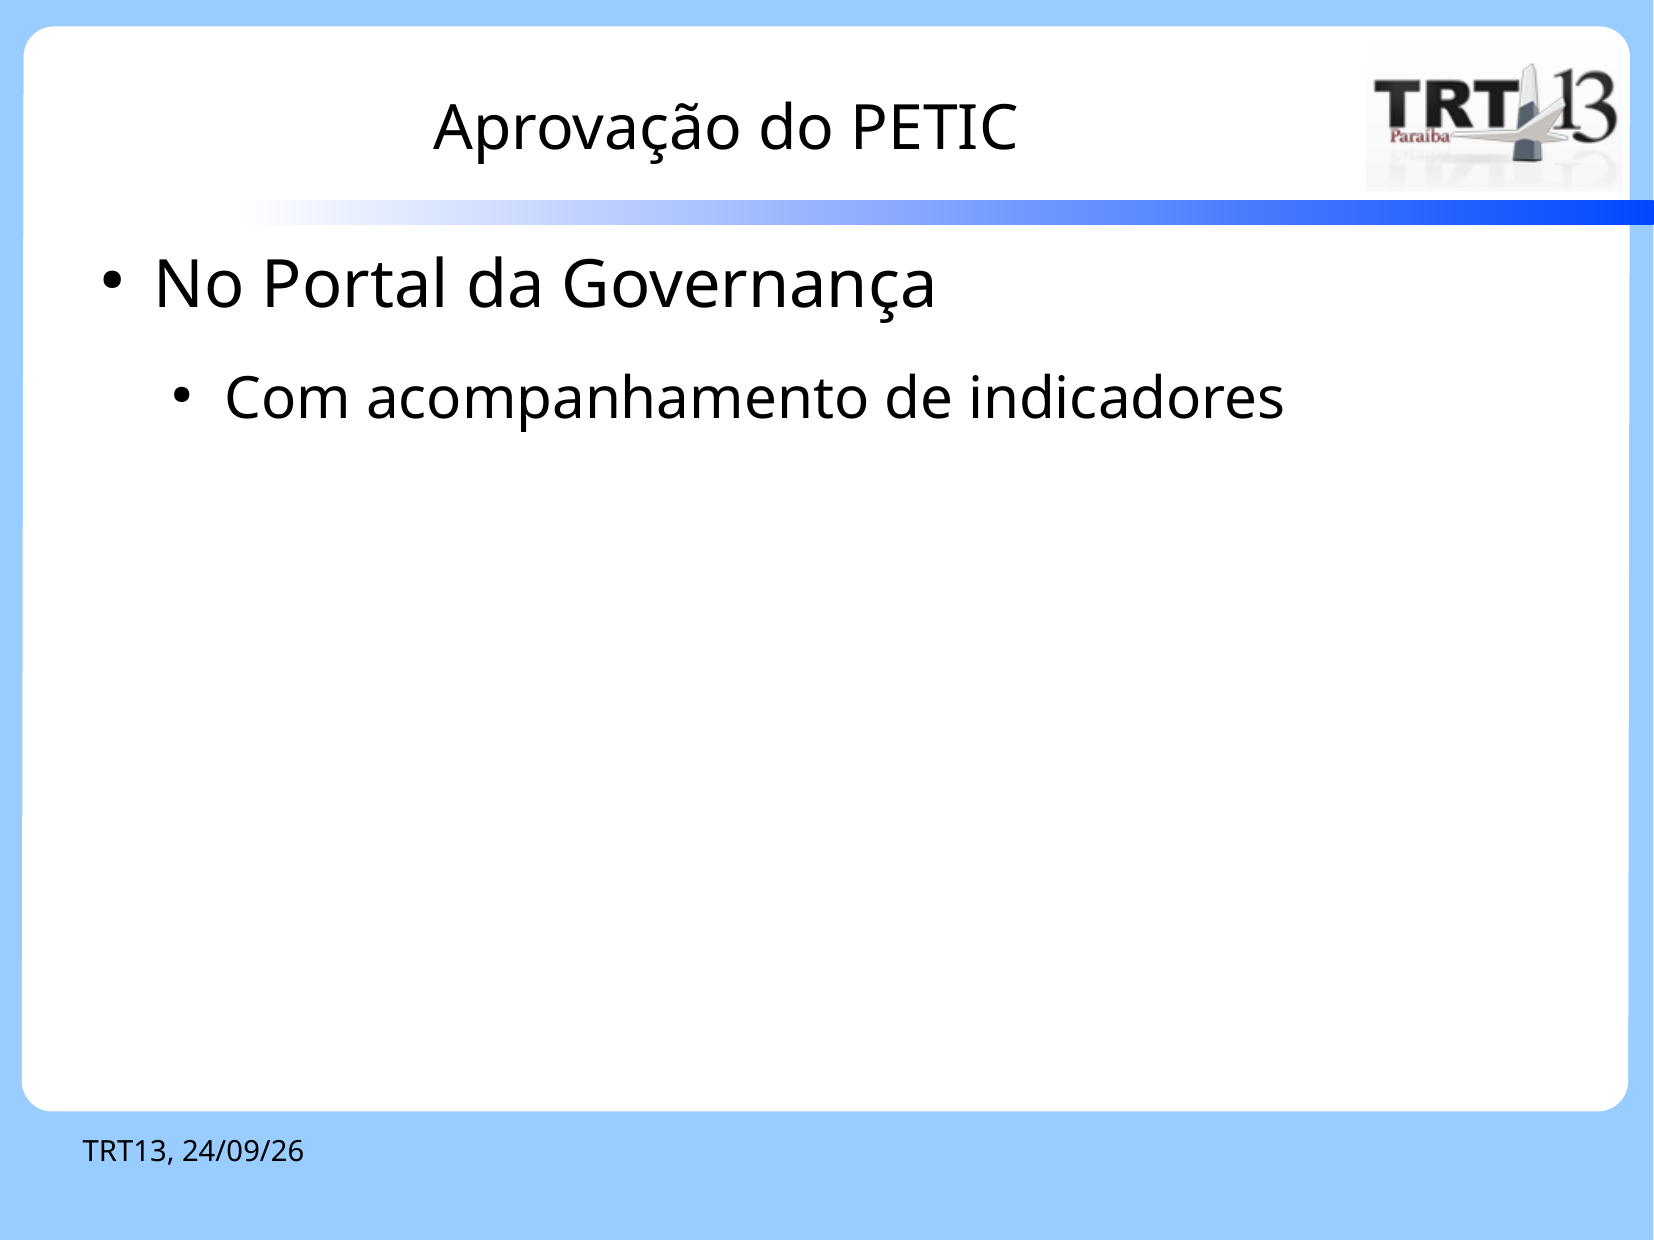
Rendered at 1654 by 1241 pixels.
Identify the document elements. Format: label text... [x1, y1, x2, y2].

list No Portal da Governança Com acompanhamento de indicadores [82, 236, 1571, 1055]
picture [1366, 39, 1623, 191]
title Aprovação do PETIC [82, 49, 1371, 201]
